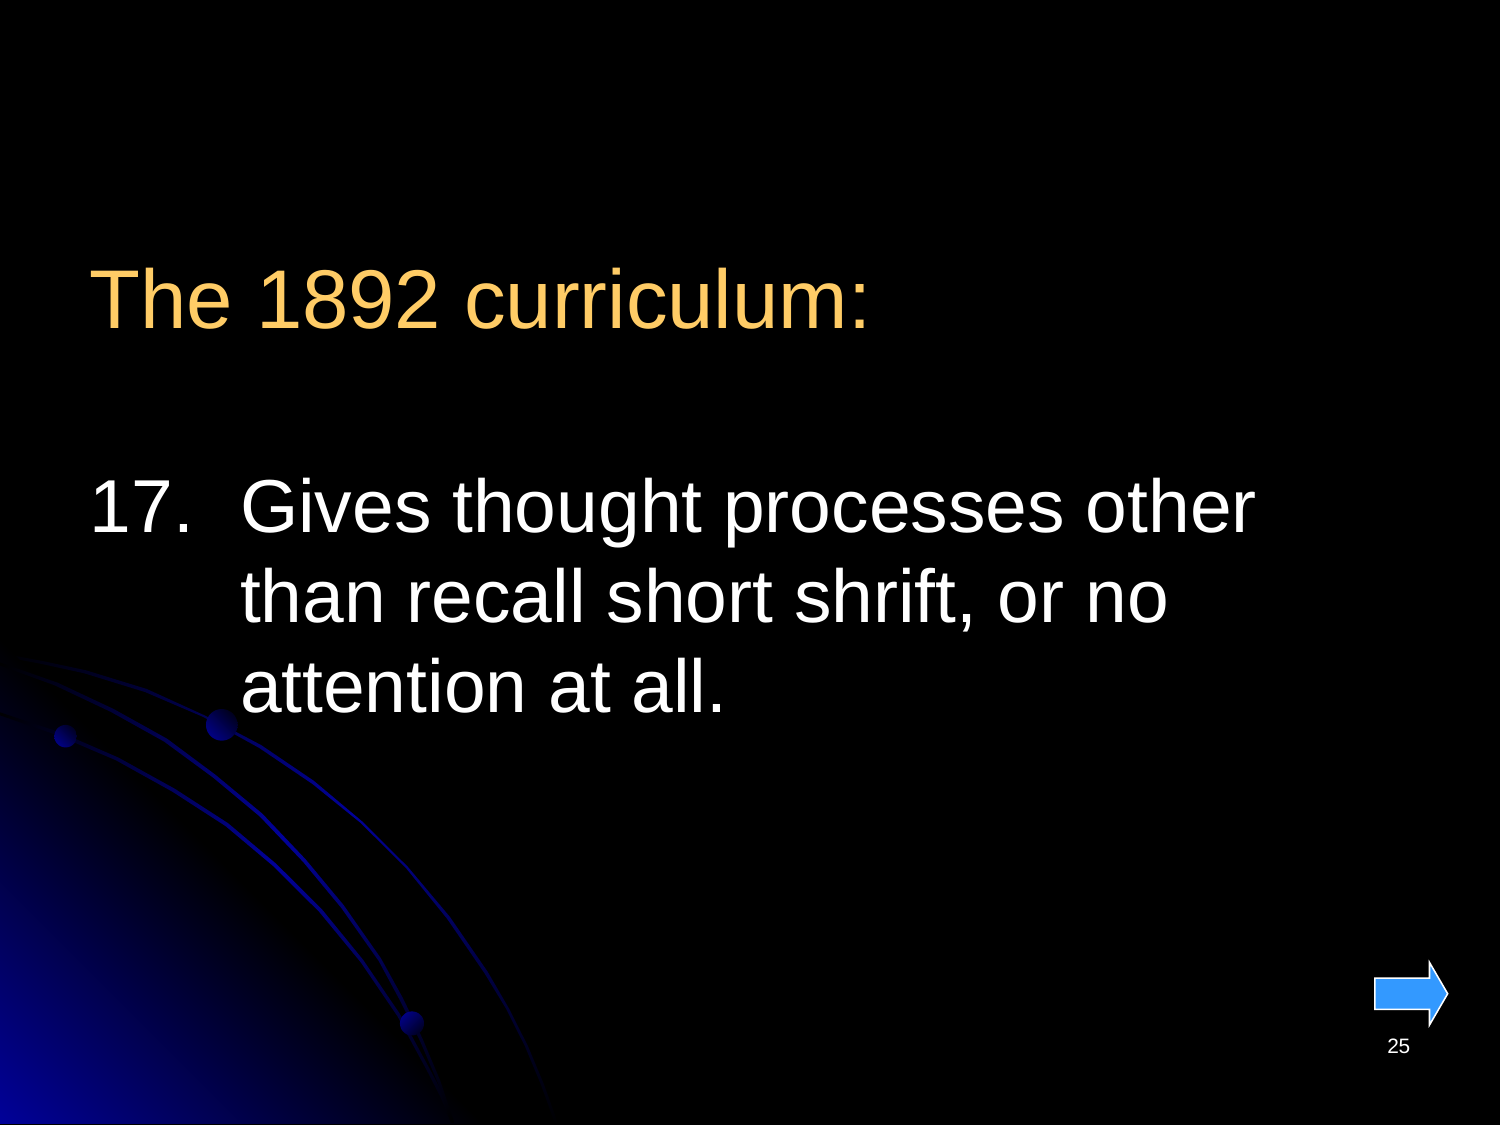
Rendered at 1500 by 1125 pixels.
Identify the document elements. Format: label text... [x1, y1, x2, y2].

text_box 17. Gives thought processes other than recall short shrift, or no attention at all. [74, 449, 1388, 736]
text_box The 1892 curriculum: [75, 237, 1351, 353]
text_box [1374, 962, 1448, 1026]
